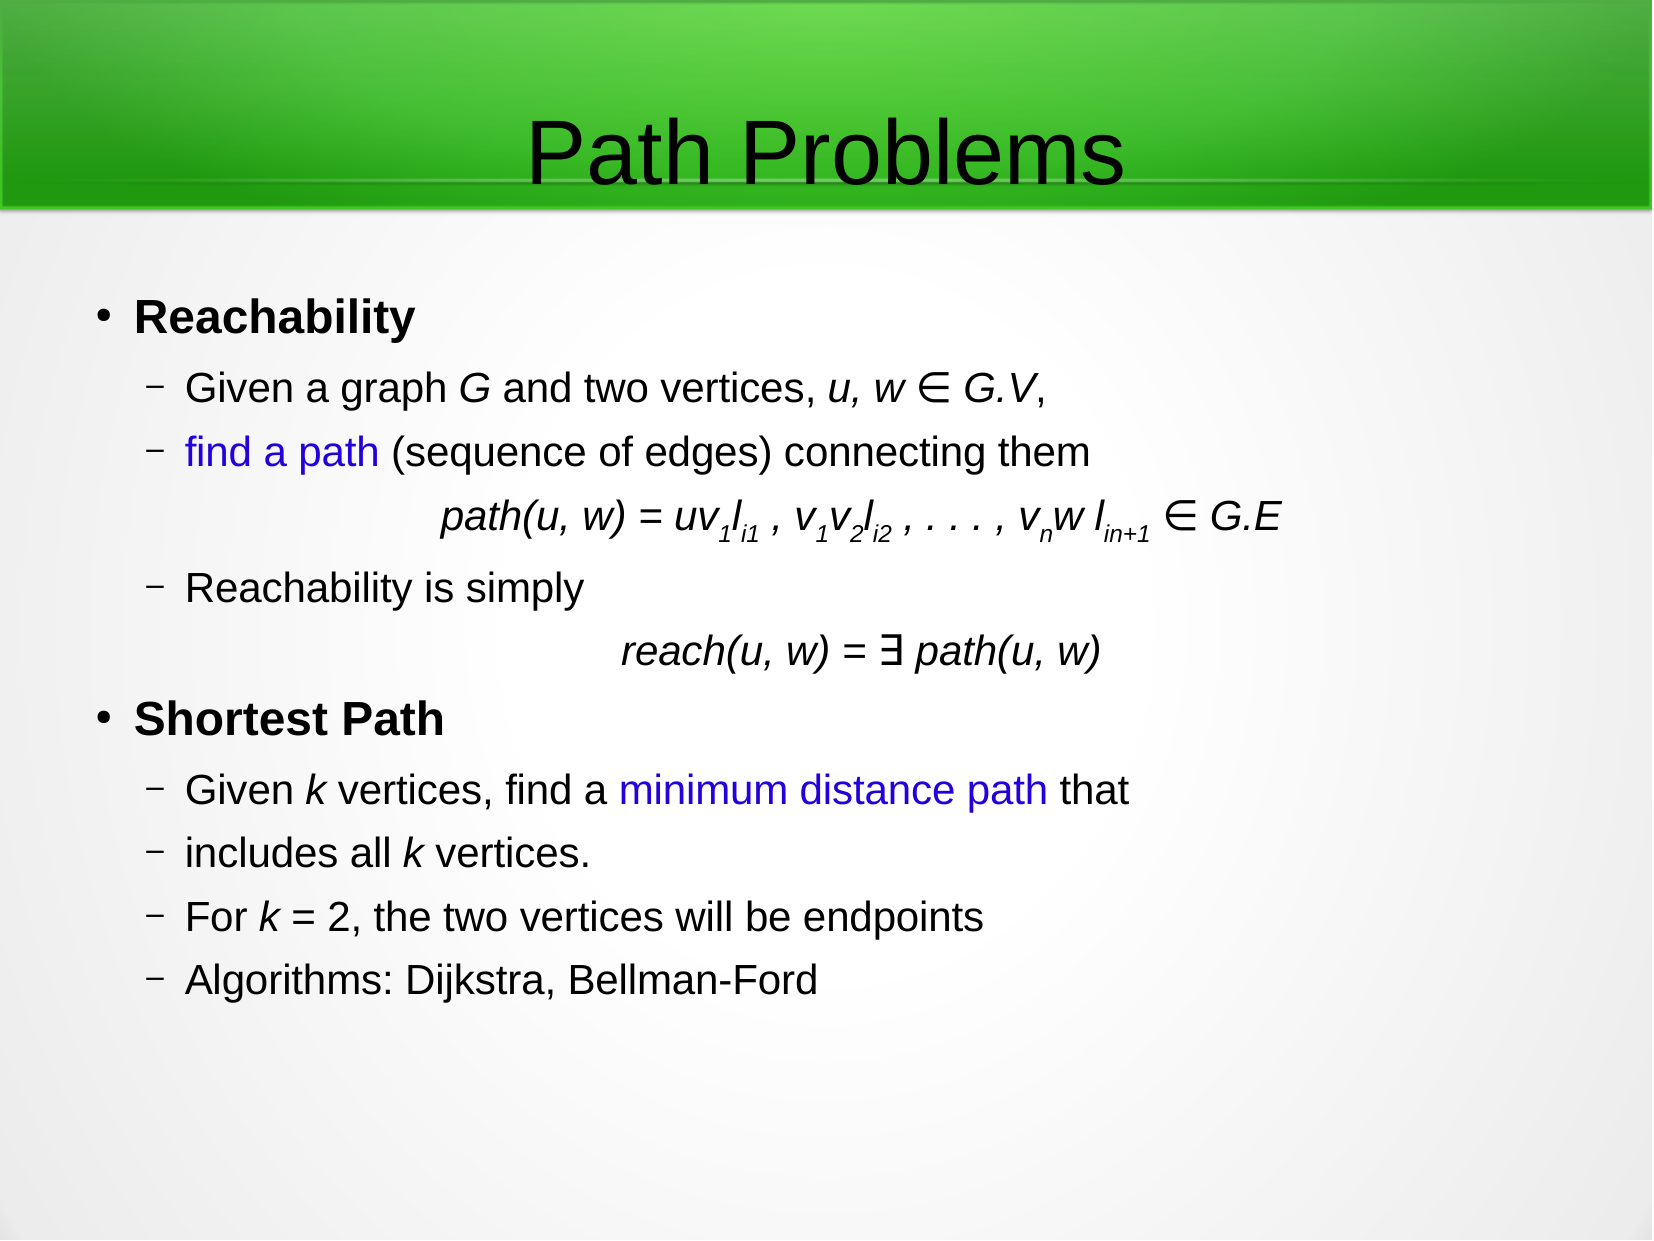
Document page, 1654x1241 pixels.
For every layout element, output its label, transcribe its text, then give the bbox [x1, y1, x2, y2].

list Reachability Given a graph G and two vertices, u, w ∈ G.V, find a path (sequence of edges) connecting them path(u, w) = uv1li1 , v1v2li2 , . . . , vnw lin+1 ∈ G.E Reachability is simply reach(u, w) = ∃ path(u, w) Shortest Path Given k vertices, find a minimum distance path that includes all k vertices. For k = 2, the two vertices will be endpoints Algorithms: Dijkstra, Bellman-Ford [82, 290, 1538, 1010]
title Path Problems [82, 49, 1571, 257]
